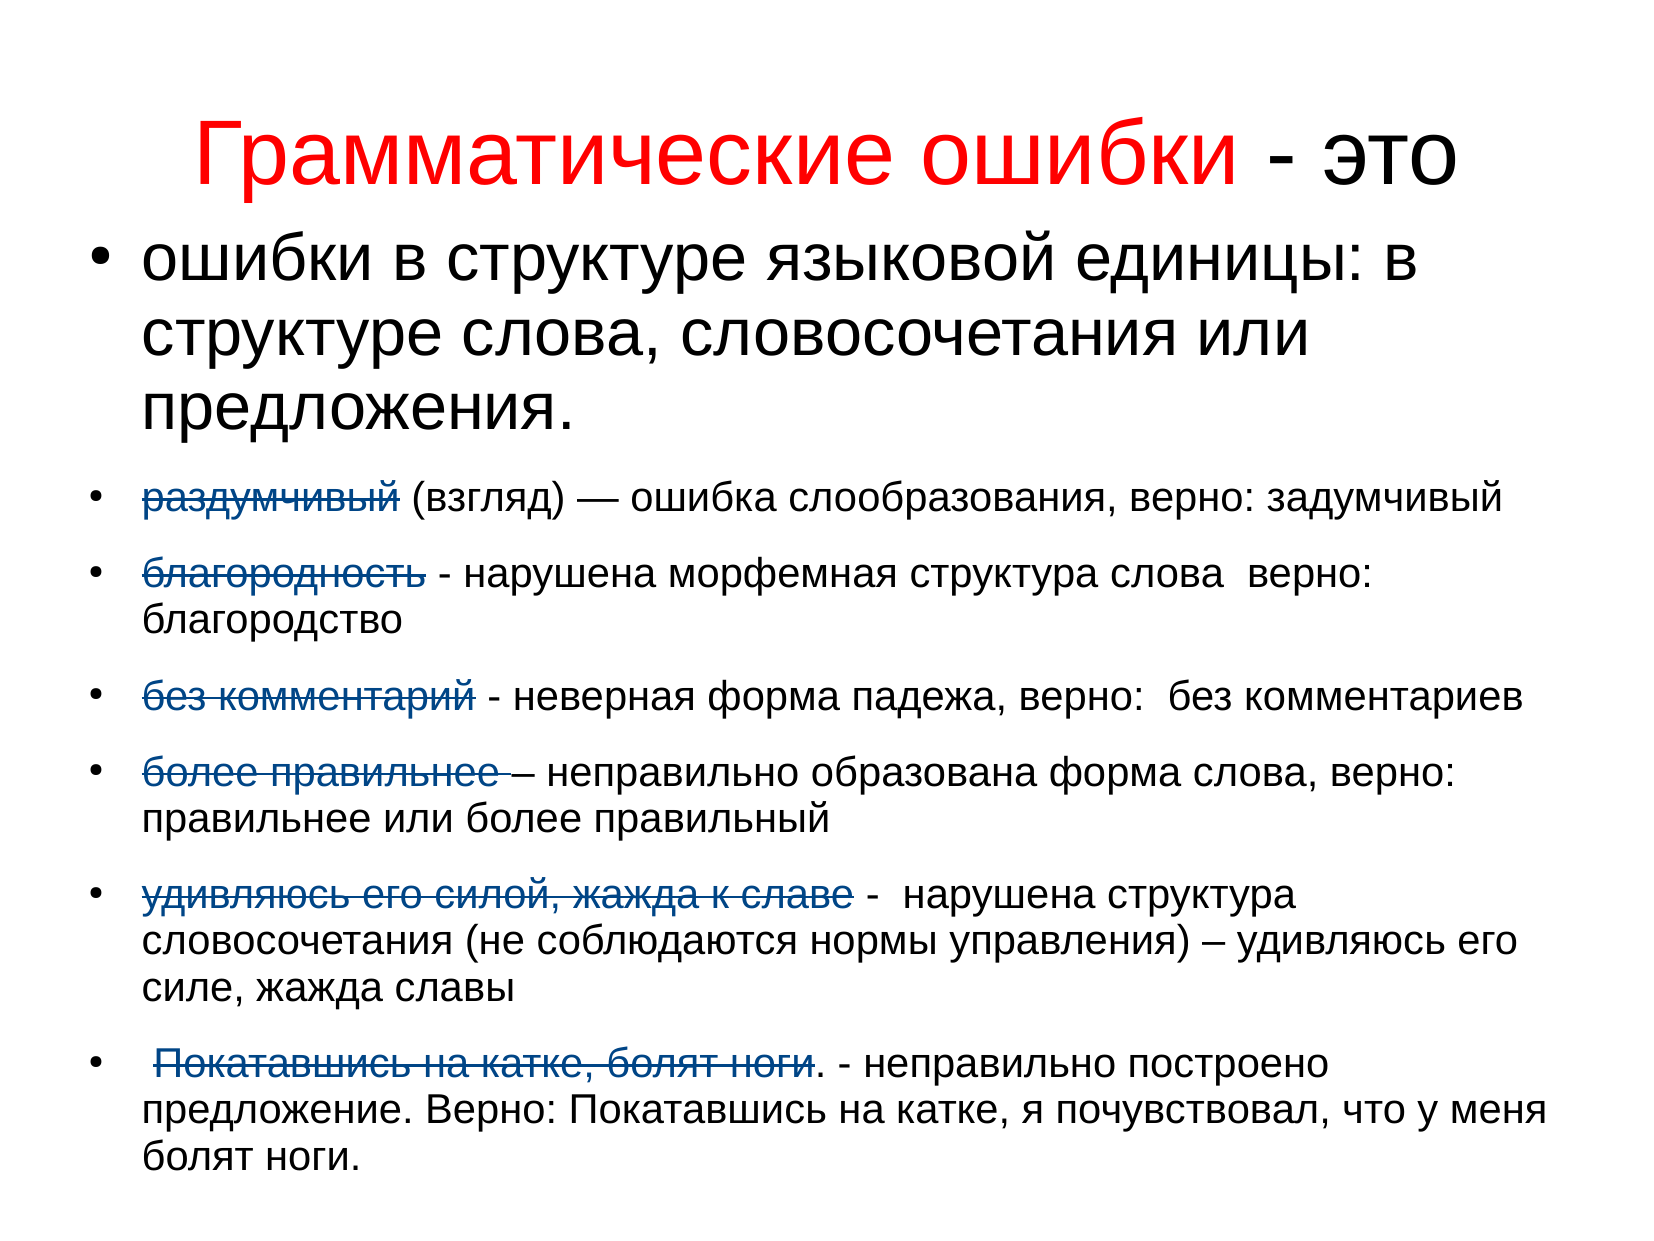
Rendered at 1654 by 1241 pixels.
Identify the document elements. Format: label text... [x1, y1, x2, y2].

title Грамматические ошибки - это [82, 49, 1571, 257]
list ошибки в структуре языковой единицы: в структуре слова, словосочетания или предложения. раздумчивый (взгляд) — ошибка слообразования, верно: задумчивый благородность - нарушена морфемная структура слова верно: благородство без комментарий - неверная форма падежа, верно: без комментариев более правильнее – неправильно образована форма слова, верно: правильнее или более правильный удивляюсь его силой, жажда к славе - нарушена структура словосочетания (не соблюдаются нормы управления) – удивляюсь его силе, жажда славы Покатавшись на катке, болят ноги. - неправильно построено предложение. Верно: Покатавшись на катке, я почувствовал, что у меня болят ноги. [70, 219, 1559, 1182]
